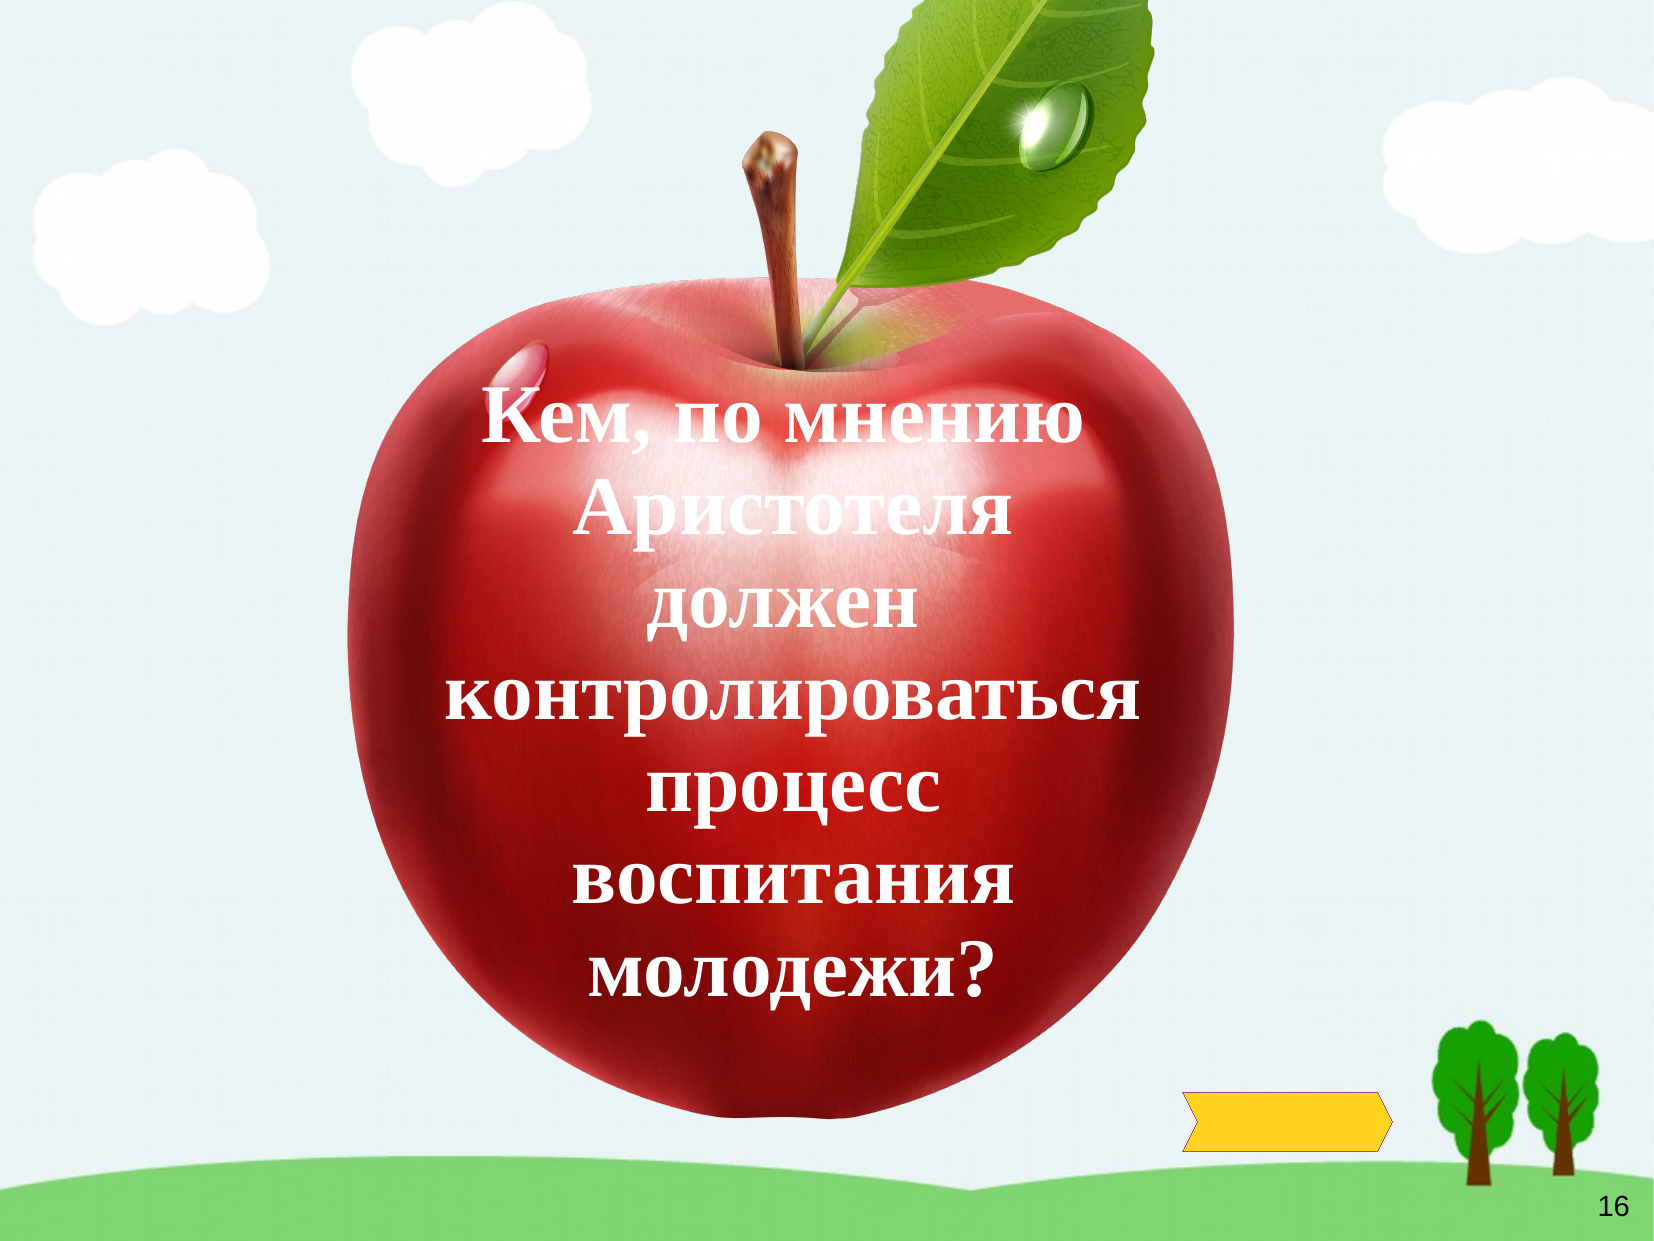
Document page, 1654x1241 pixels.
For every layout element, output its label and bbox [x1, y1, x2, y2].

text_box [1182, 1092, 1393, 1152]
picture [0, 0, 1654, 1241]
